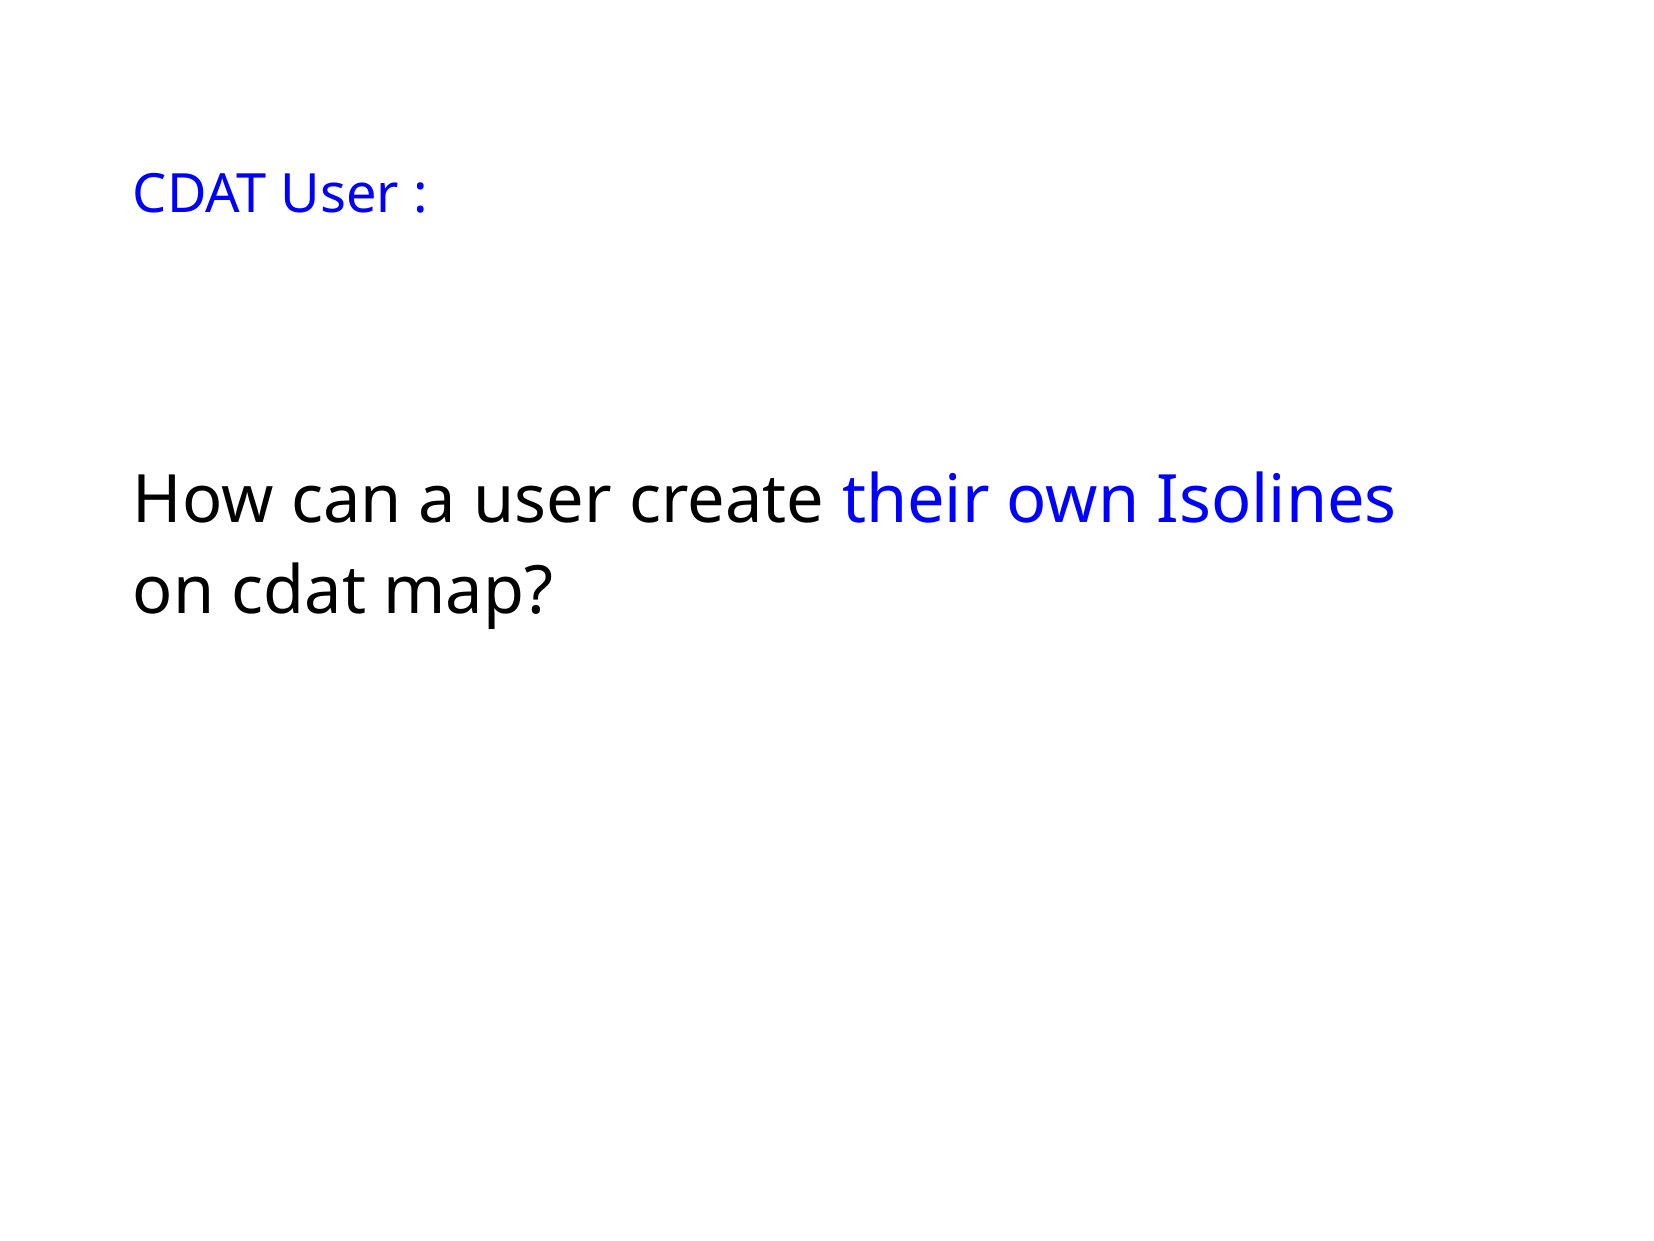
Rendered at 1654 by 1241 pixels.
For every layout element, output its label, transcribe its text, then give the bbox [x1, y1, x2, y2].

text_box CDAT User : How can a user create their own Isolines on cdat map? [118, 147, 1477, 1093]
